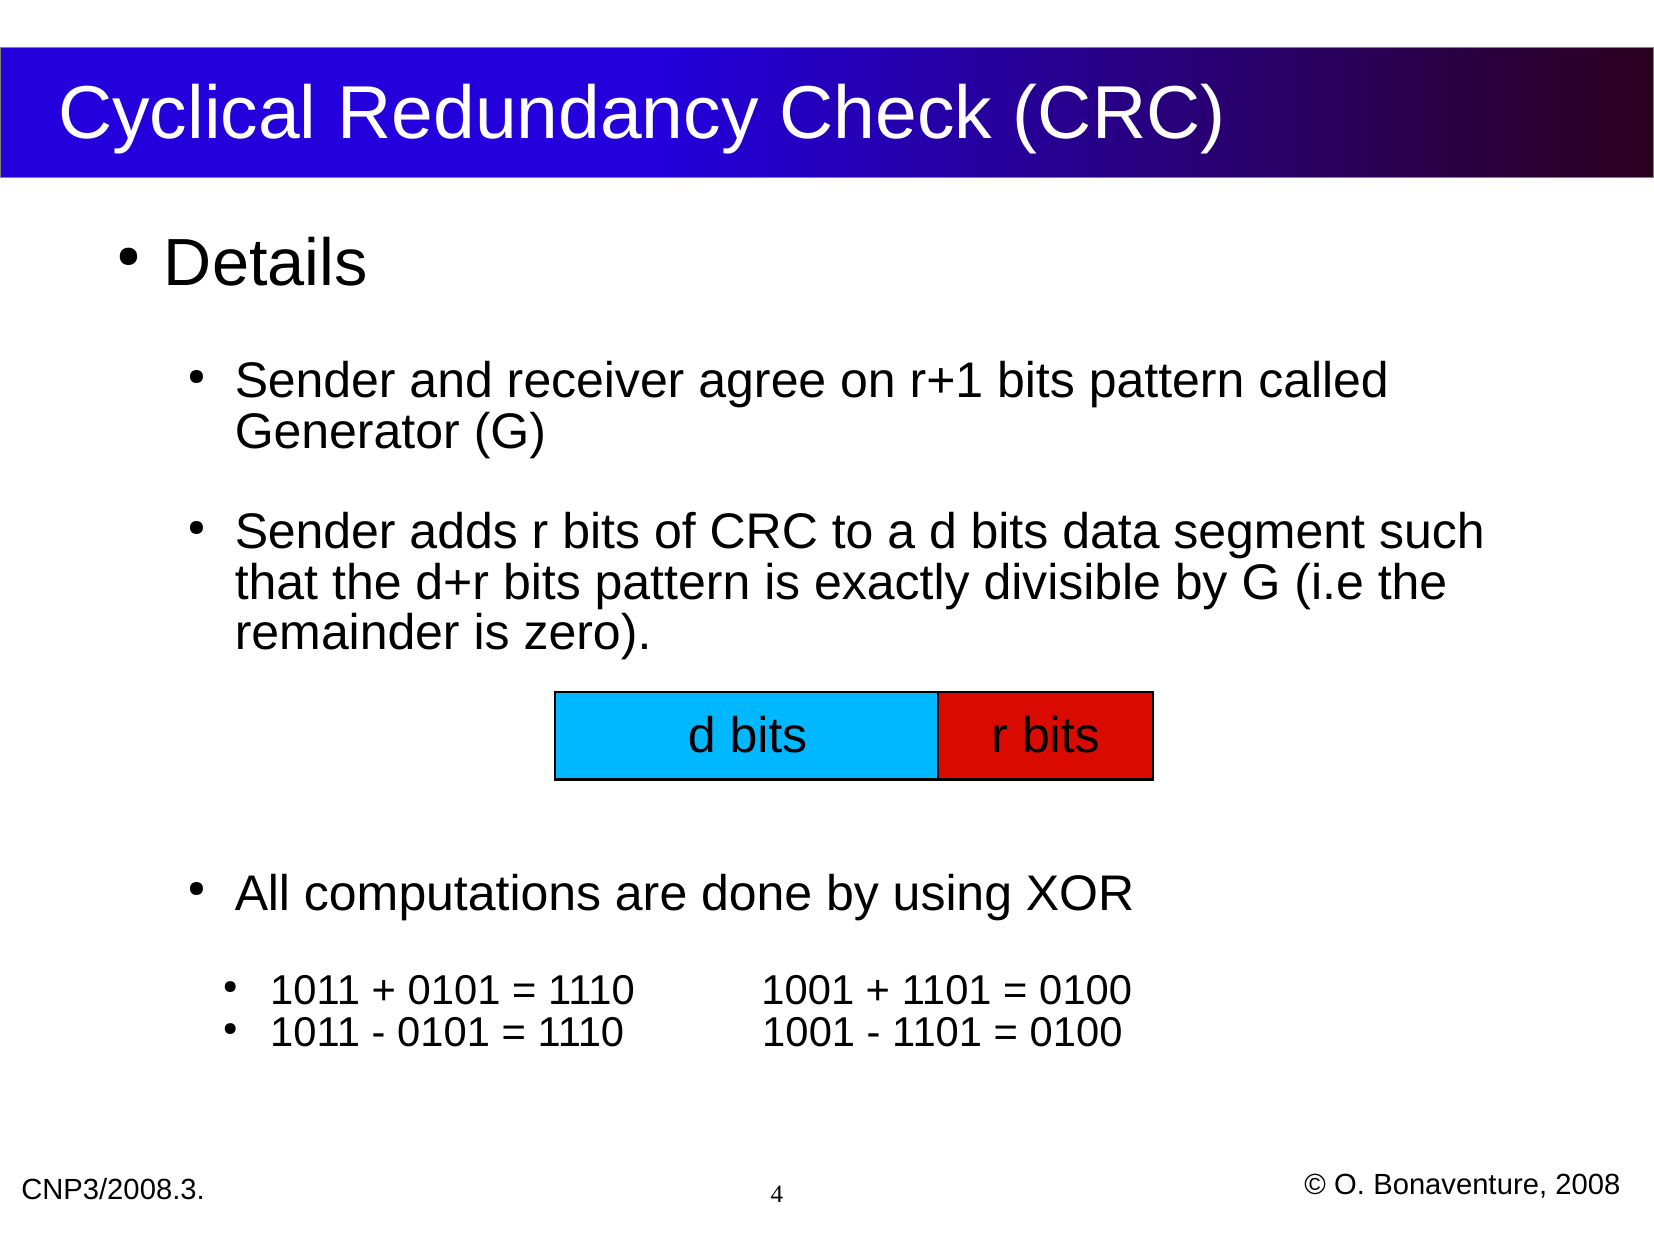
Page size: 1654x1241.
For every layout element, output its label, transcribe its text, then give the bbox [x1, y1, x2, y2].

text_box d bits [555, 692, 938, 780]
text_box r bits [938, 692, 1154, 780]
title Cyclical Redundancy Check (CRC) [10, 6, 1260, 225]
text_box CNP3/2008.3. [21, 1176, 116, 1212]
text_box © O. Bonaventure, 2008 [1529, 1170, 1622, 1201]
list Details Sender and receiver agree on r+1 bits pattern called Generator (G) Sender adds r bits of CRC to a d bits data segment such that the d+r bits pattern is exactly divisible by G (i.e the remainder is zero). All computations are done by using XOR 1011 + 0101 = 1110 1001 + 1101 = 0100 1011 - 0101 = 1110 1001 - 1101 = 0100 [116, 231, 1529, 1241]
